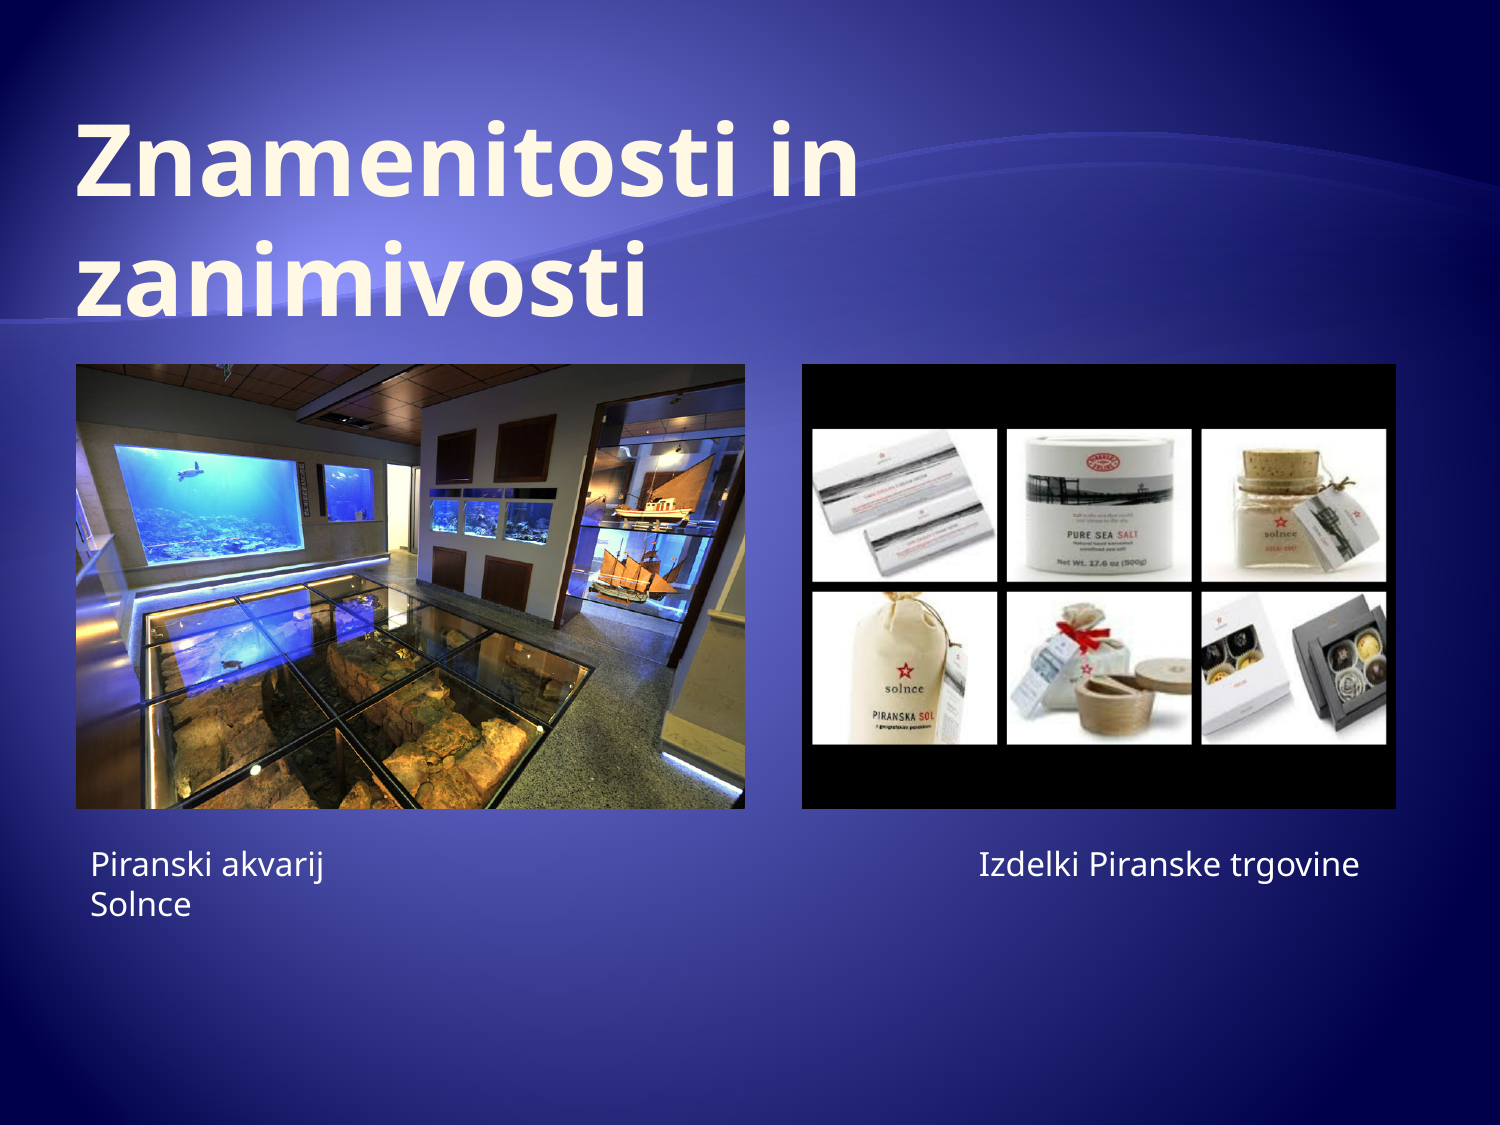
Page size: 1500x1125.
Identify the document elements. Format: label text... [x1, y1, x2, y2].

picture [0, 0, 1500, 1125]
title Znamenitosti in zanimivosti [75, 87, 1425, 338]
list Piranski akvarij Izdelki Piranske trgovine Solnce [75, 357, 1425, 1033]
picture [802, 364, 1396, 809]
picture [76, 364, 745, 809]
